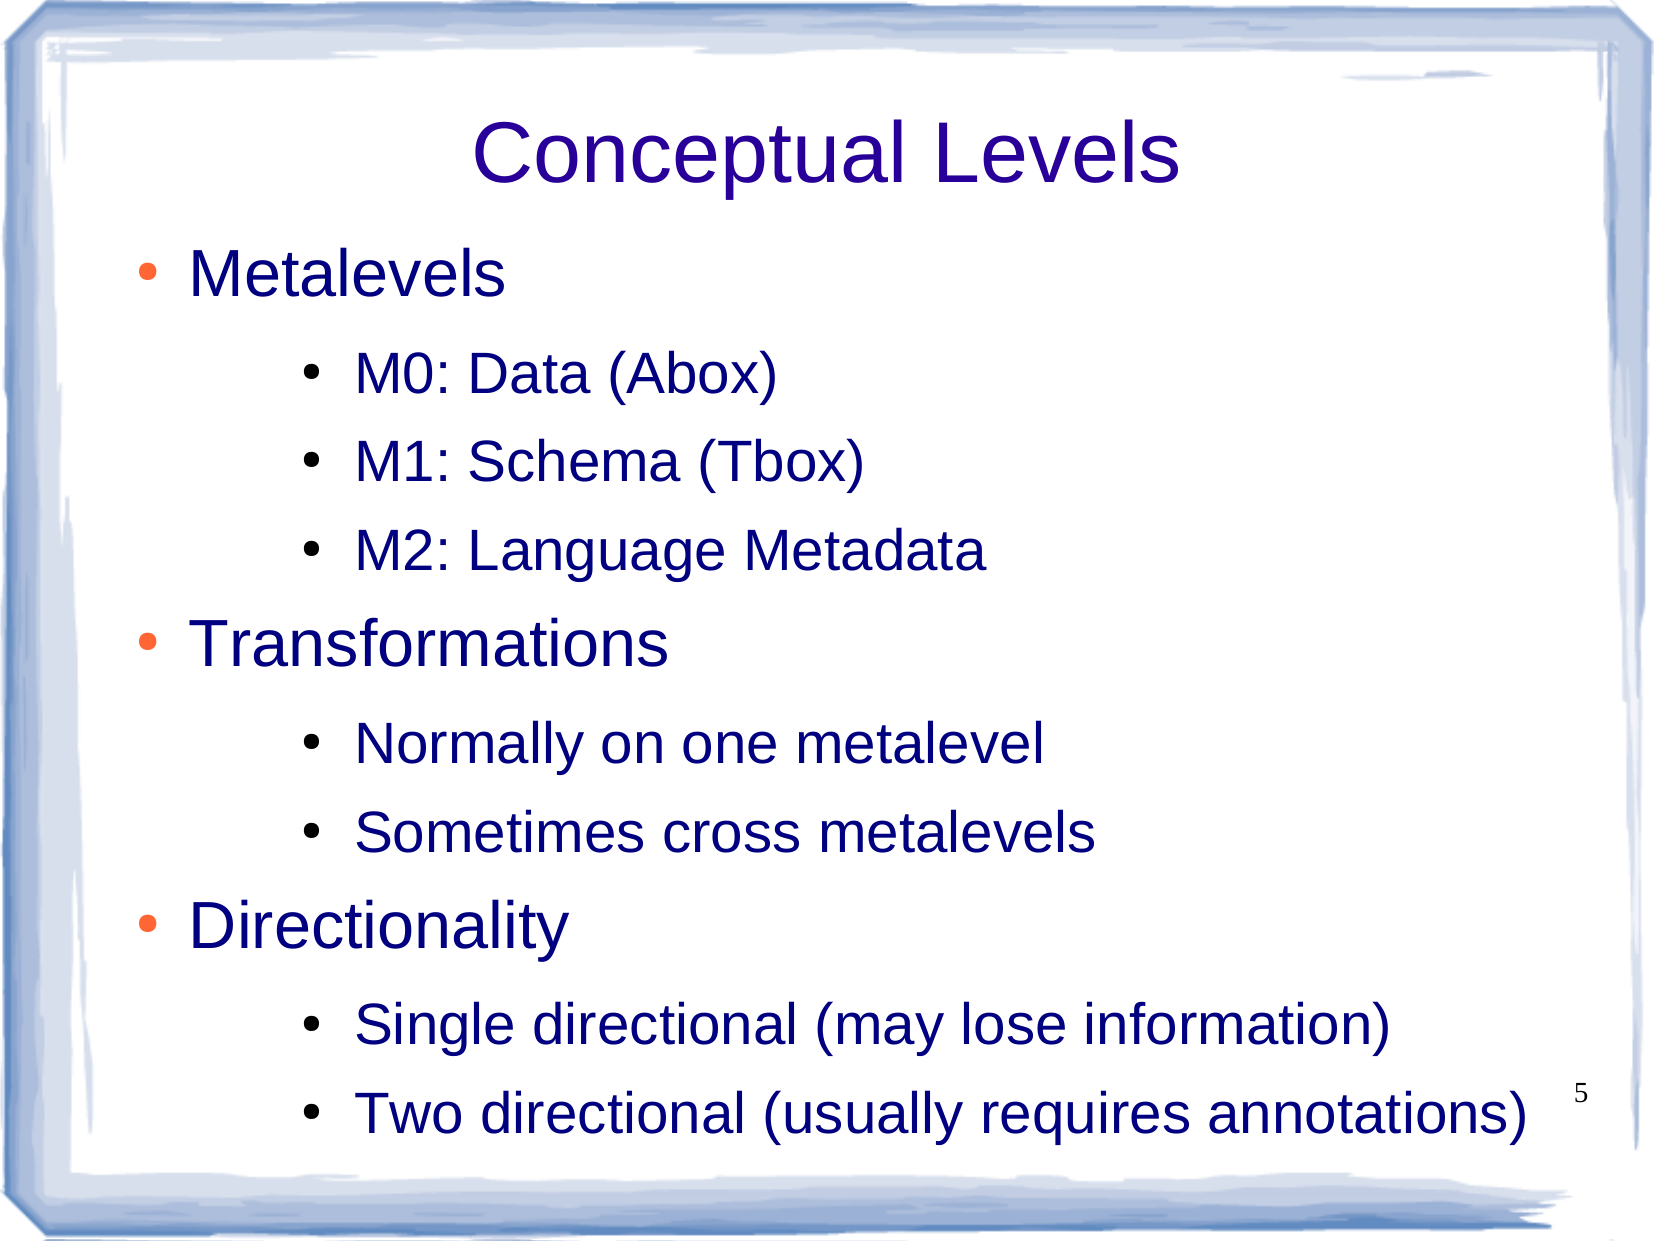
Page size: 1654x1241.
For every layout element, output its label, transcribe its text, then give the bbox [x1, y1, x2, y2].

picture [0, 0, 1654, 1241]
list Metalevels M0: Data (Abox) M1: Schema (Tbox) M2: Language Metadata Transformations Normally on one metalevel Sometimes cross metalevels Directionality Single directional (may lose information) Two directional (usually requires annotations) [118, 236, 1571, 1147]
title Conceptual Levels [82, 49, 1571, 257]
